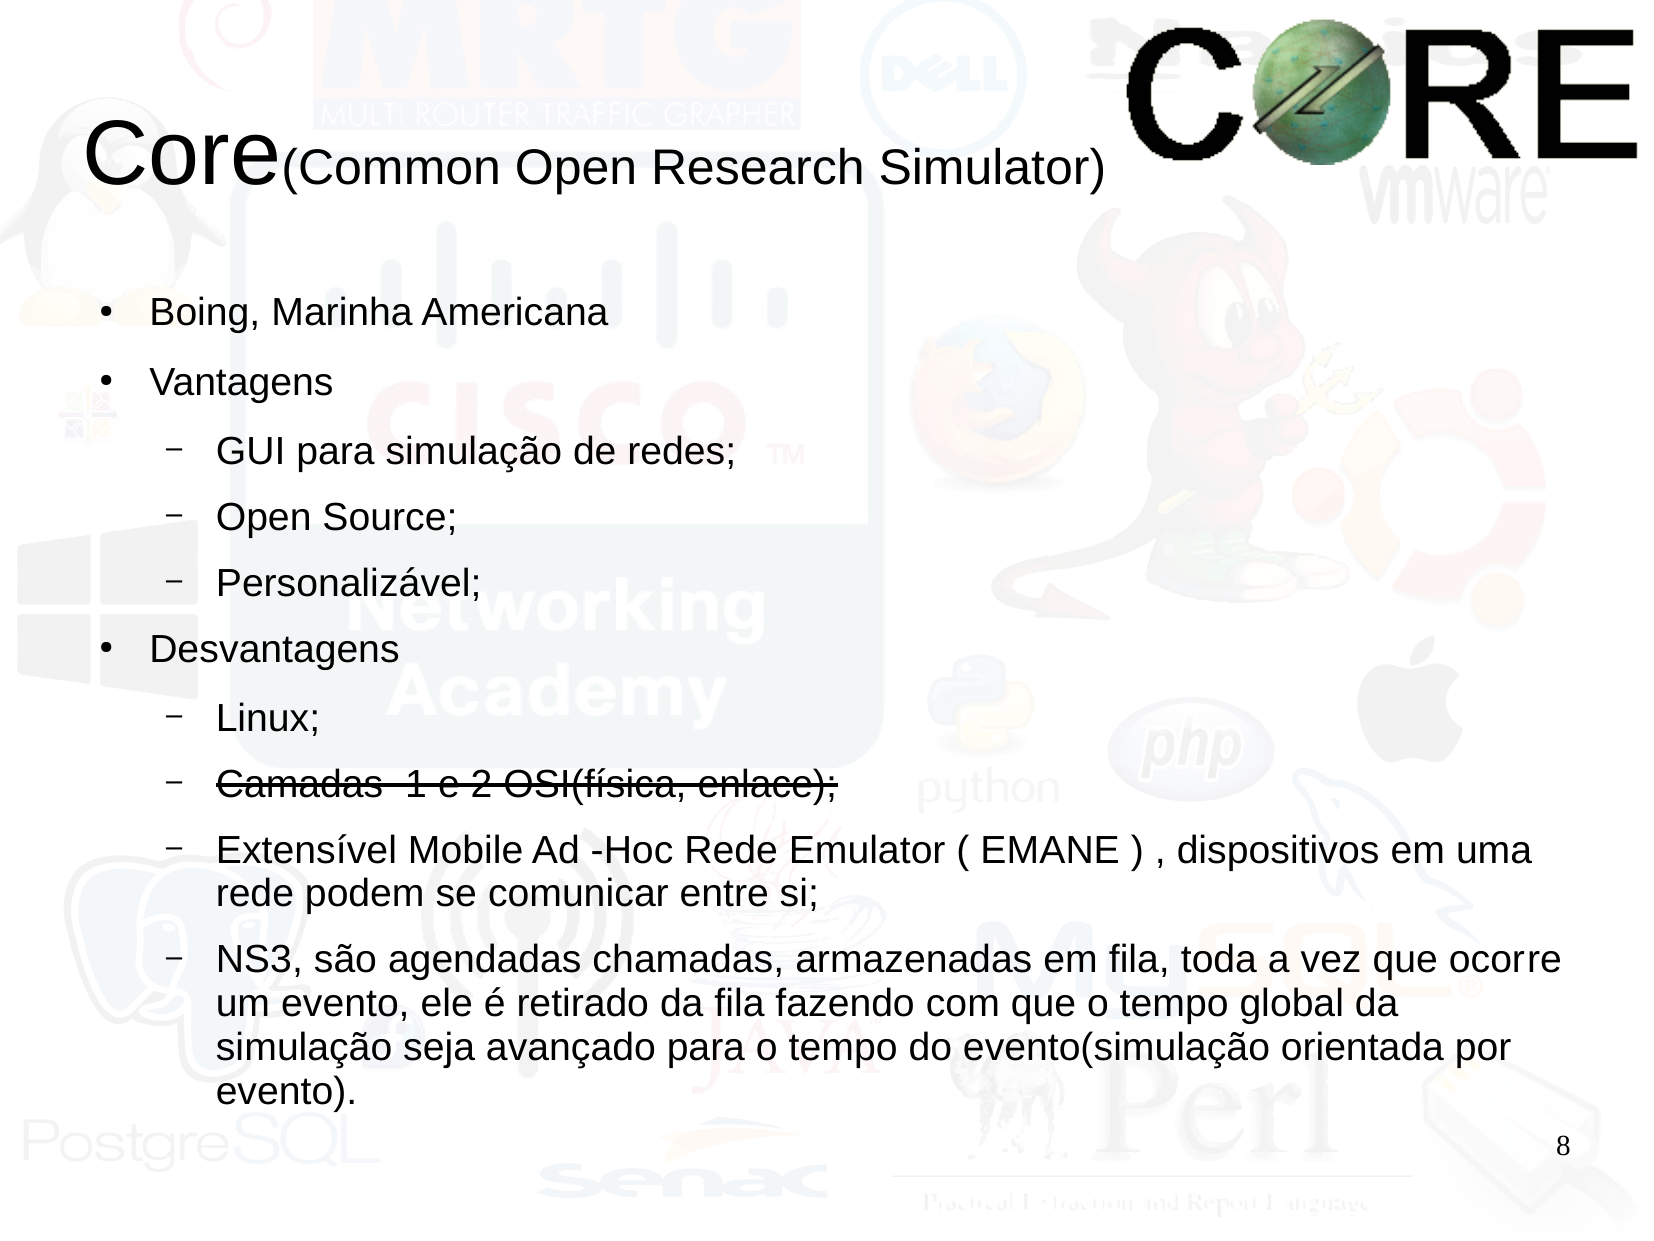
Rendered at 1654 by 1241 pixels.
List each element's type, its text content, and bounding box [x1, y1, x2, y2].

title Core(Common Open Research Simulator) [82, 49, 1571, 257]
picture [0, 0, 1654, 1241]
list Boing, Marinha Americana Vantagens GUI para simulação de redes; Open Source; Personalizável; Desvantagens Linux; Camadas 1 e 2 OSI(física, enlace); Extensível Mobile Ad -Hoc Rede Emulator ( EMANE ) , dispositivos em uma rede podem se comunicar entre si; NS3, são agendadas chamadas, armazenadas em fila, toda a vez que ocorre um evento, ele é retirado da fila fazendo com que o tempo global da simulação seja avançado para o tempo do evento(simulação orientada por evento). [82, 290, 1571, 1126]
